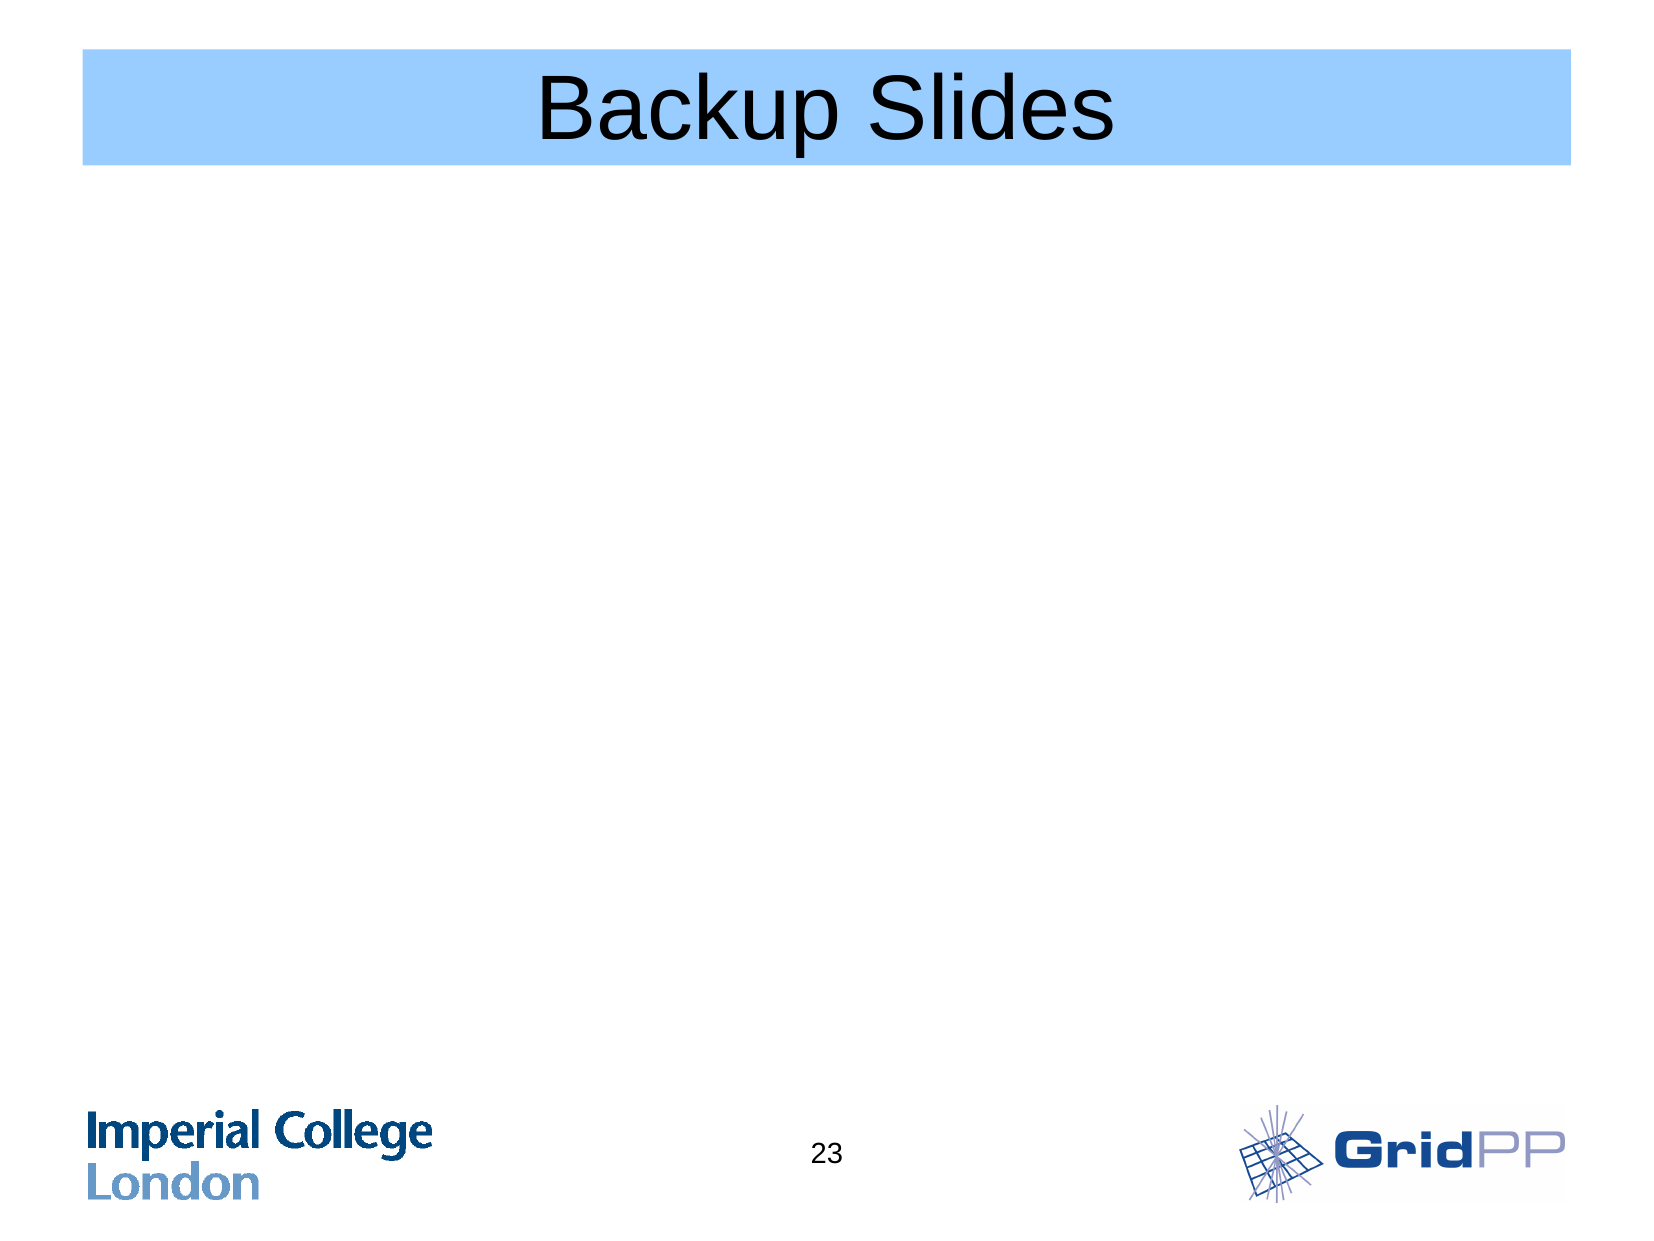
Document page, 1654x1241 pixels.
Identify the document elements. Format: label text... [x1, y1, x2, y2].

picture [88, 1109, 432, 1200]
picture [1239, 1105, 1565, 1203]
title Backup Slides [82, 49, 1571, 166]
